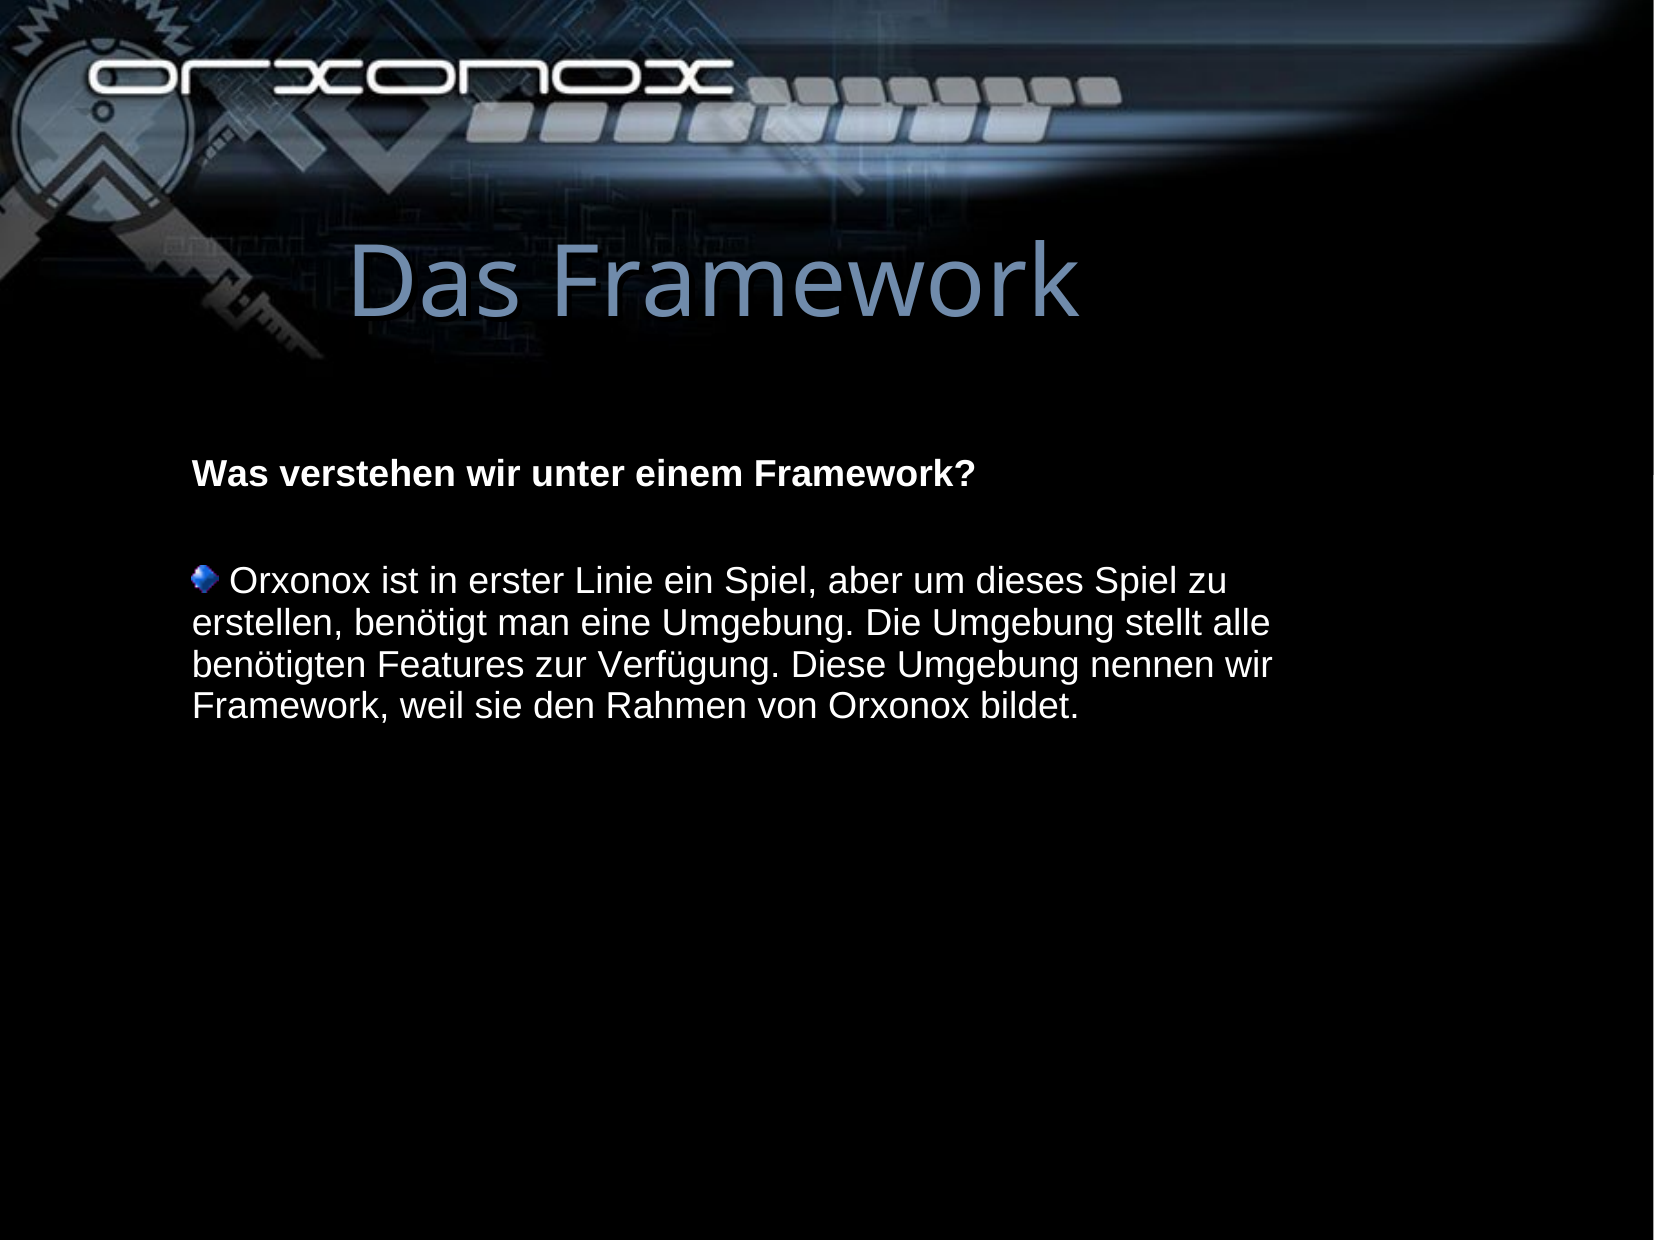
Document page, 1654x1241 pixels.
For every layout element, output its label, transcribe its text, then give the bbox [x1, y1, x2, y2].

picture [191, 565, 219, 593]
text_box Was verstehen wir unter einem Framework? Orxonox ist in erster Linie ein Spiel, aber um dieses Spiel zu erstellen, benötigt man eine Umgebung. Die Umgebung stellt alle benötigten Features zur Verfügung. Diese Umgebung nennen wir Framework, weil sie den Rahmen von Orxonox bildet. [177, 442, 1329, 735]
text_box Das Framework [330, 194, 1306, 344]
picture [0, 0, 1654, 475]
